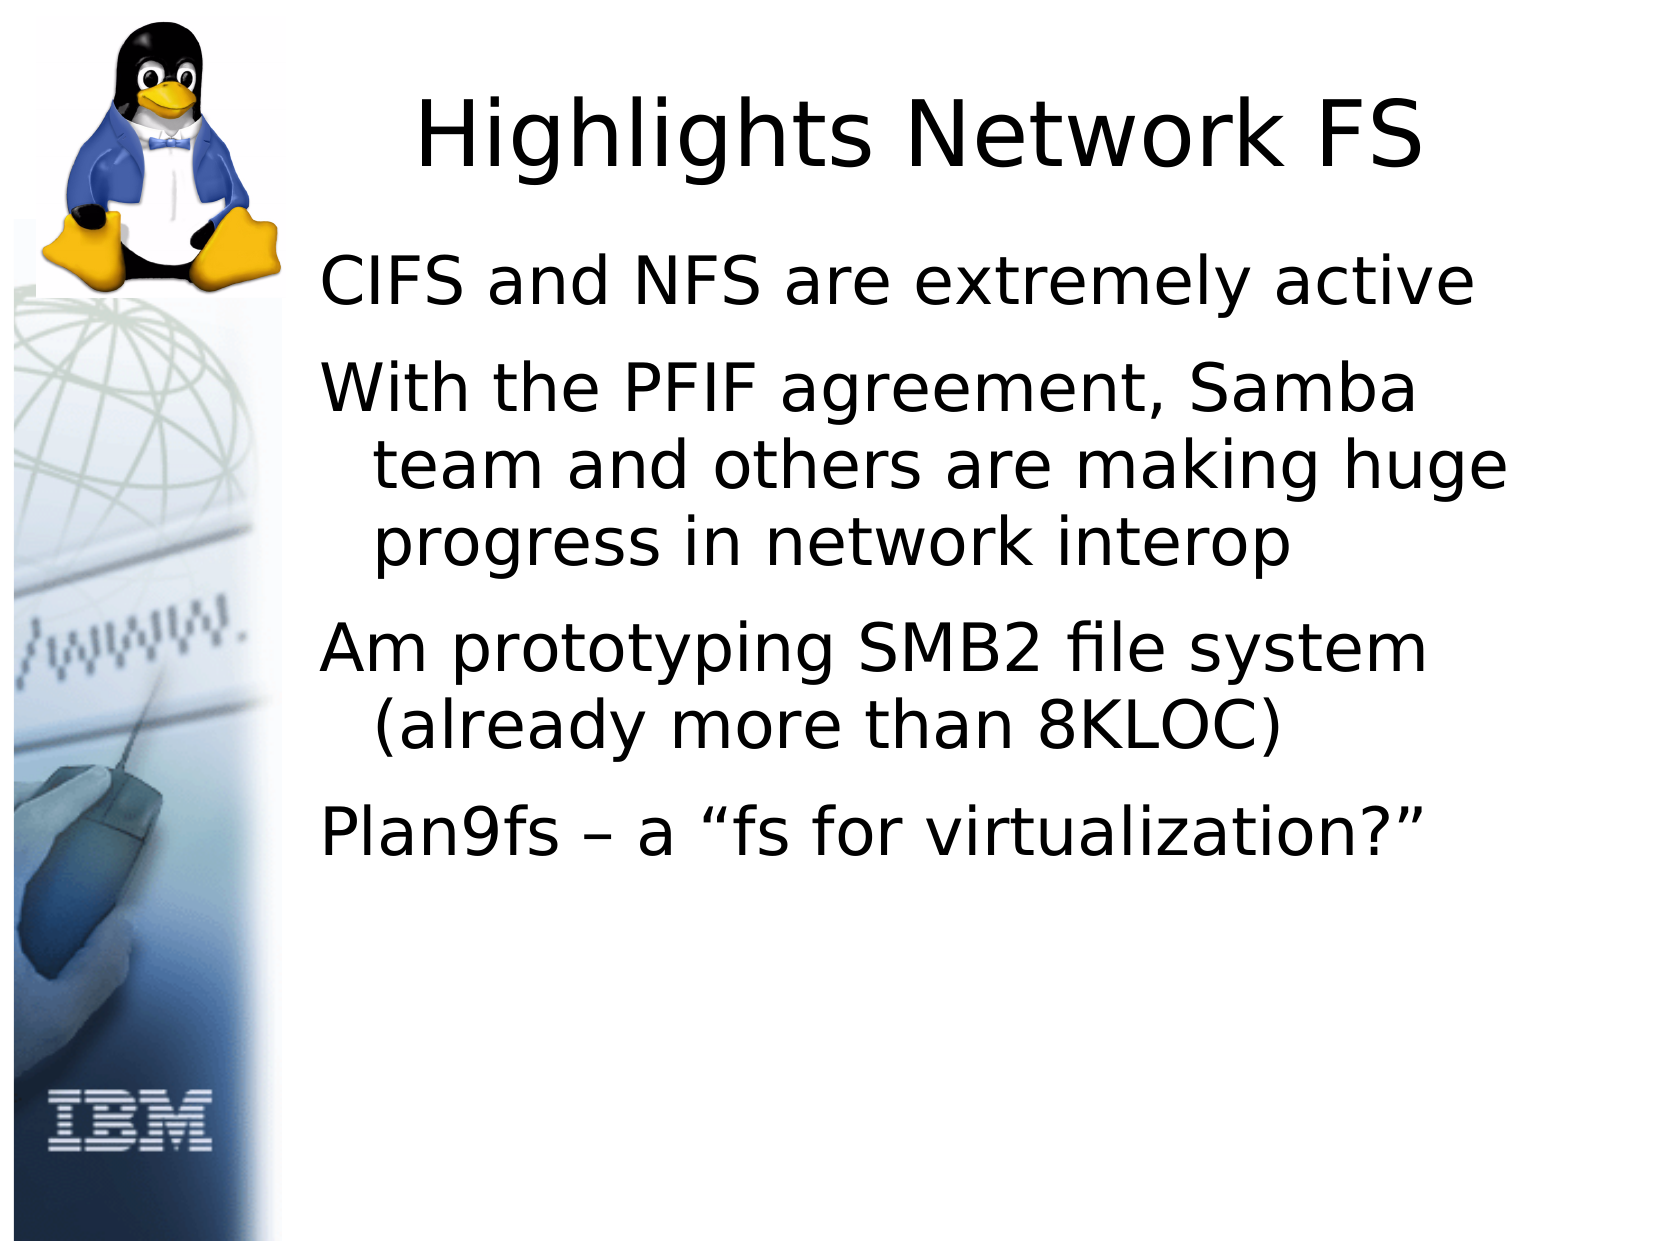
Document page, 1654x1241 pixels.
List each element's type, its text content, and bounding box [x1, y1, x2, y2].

list CIFS and NFS are extremely active With the PFIF agreement, Samba team and others are making huge progress in network interop Am prototyping SMB2 file system (already more than 8KLOC) Plan9fs – a “fs for virtualization?” [301, 243, 1520, 1182]
title Highlights Network FS [306, 50, 1534, 220]
